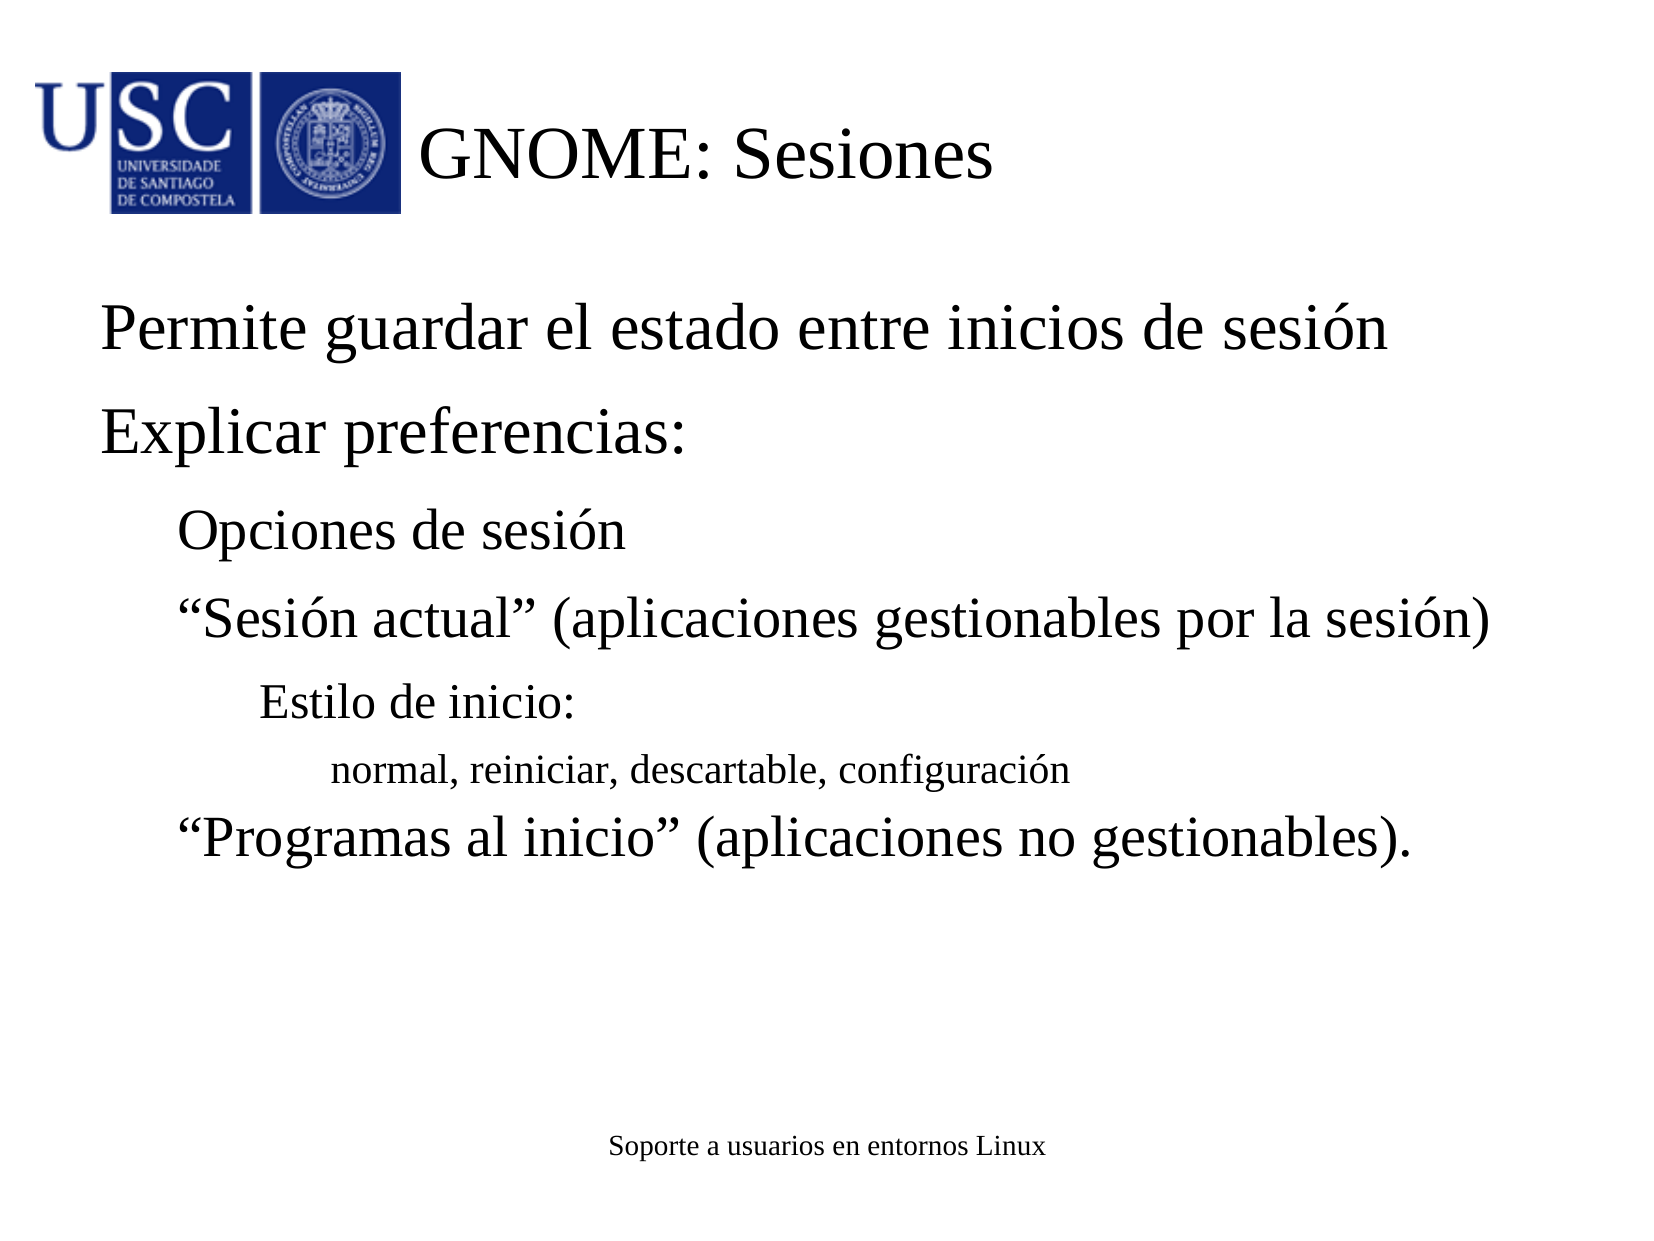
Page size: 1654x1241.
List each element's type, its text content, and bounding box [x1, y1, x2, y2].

picture [35, 72, 401, 214]
list Permite guardar el estado entre inicios de sesión Explicar preferencias: Opciones de sesión “Sesión actual” (aplicaciones gestionables por la sesión) Estilo de inicio: normal, reiniciar, descartable, configuración “Programas al inicio” (aplicaciones no gestionables). [82, 290, 1571, 1109]
title GNOME: Sesiones [418, 49, 1571, 257]
